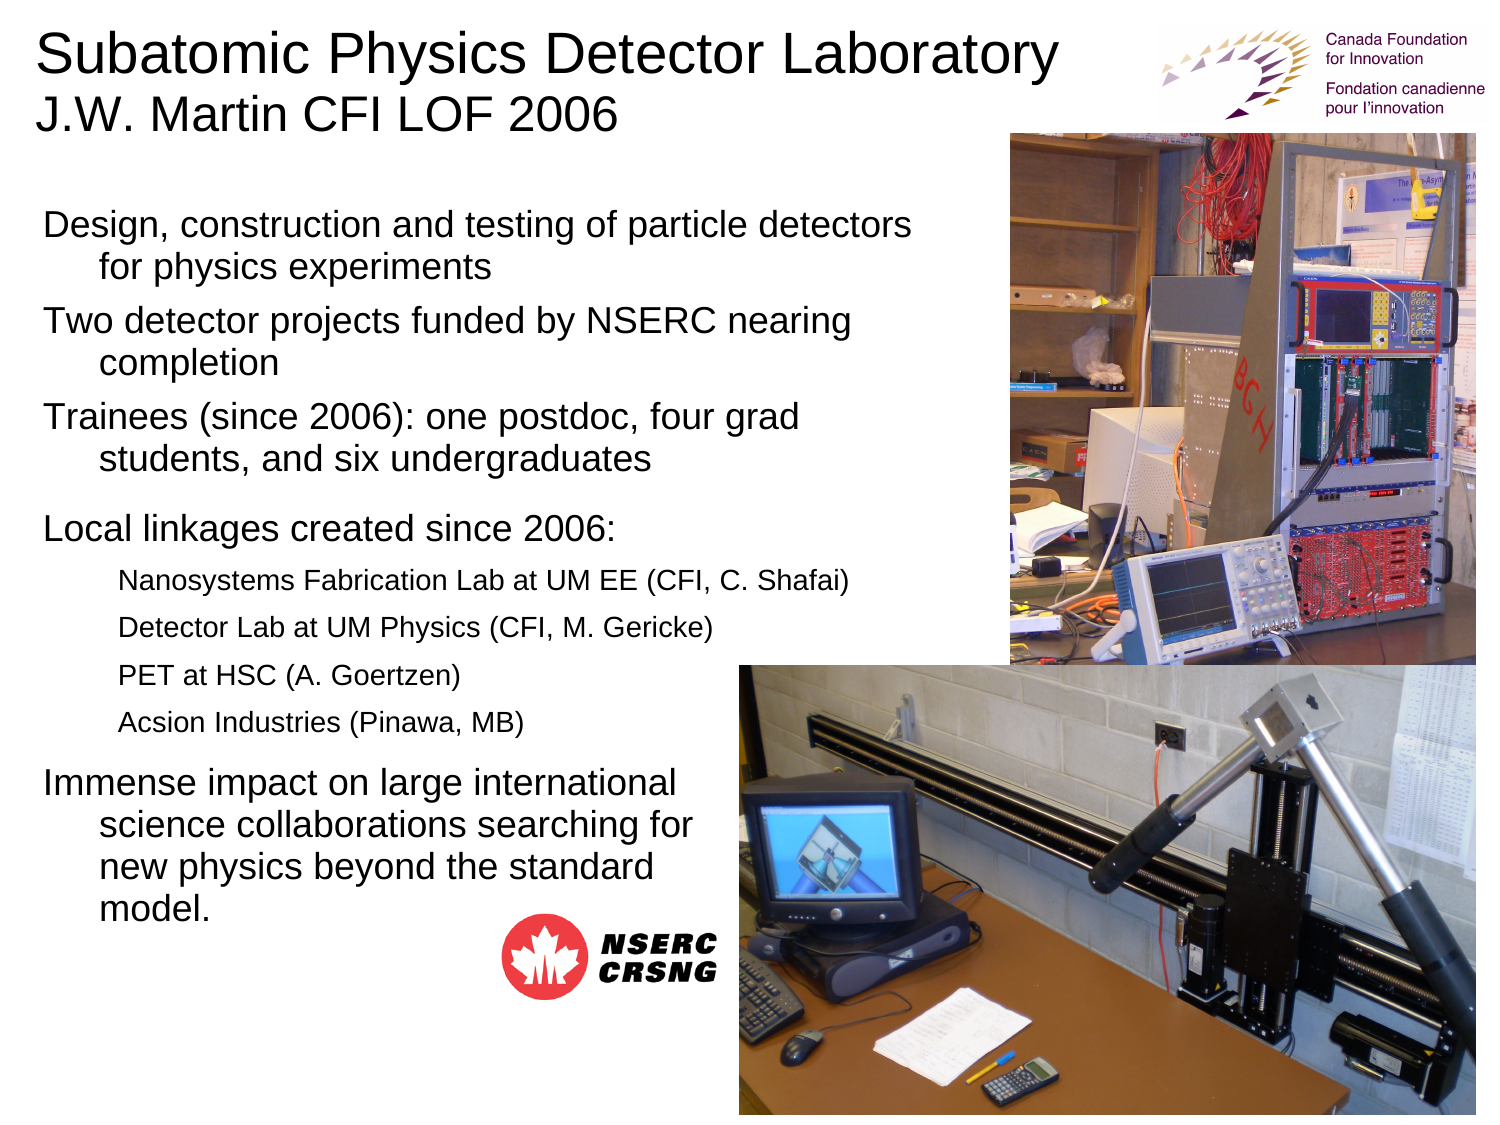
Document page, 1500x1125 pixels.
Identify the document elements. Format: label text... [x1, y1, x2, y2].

list Immense impact on large international science collaborations searching for new physics beyond the standard model. [42, 761, 709, 981]
picture [739, 133, 1476, 1115]
list Design, construction and testing of particle detectors for physics experiments Two detector projects funded by NSERC nearing completion Trainees (since 2006): one postdoc, four grad students, and six undergraduates Local linkages created since 2006: Nanosystems Fabrication Lab at UM EE (CFI, C. Shafai) Detector Lab at UM Physics (CFI, M. Gericke) PET at HSC (A. Goertzen) Acsion Industries (Pinawa, MB) [42, 203, 945, 933]
title Subatomic Physics Detector Laboratory J.W. Martin CFI LOF 2006 [35, 20, 1214, 142]
picture [497, 906, 728, 1008]
picture [1157, 25, 1489, 124]
